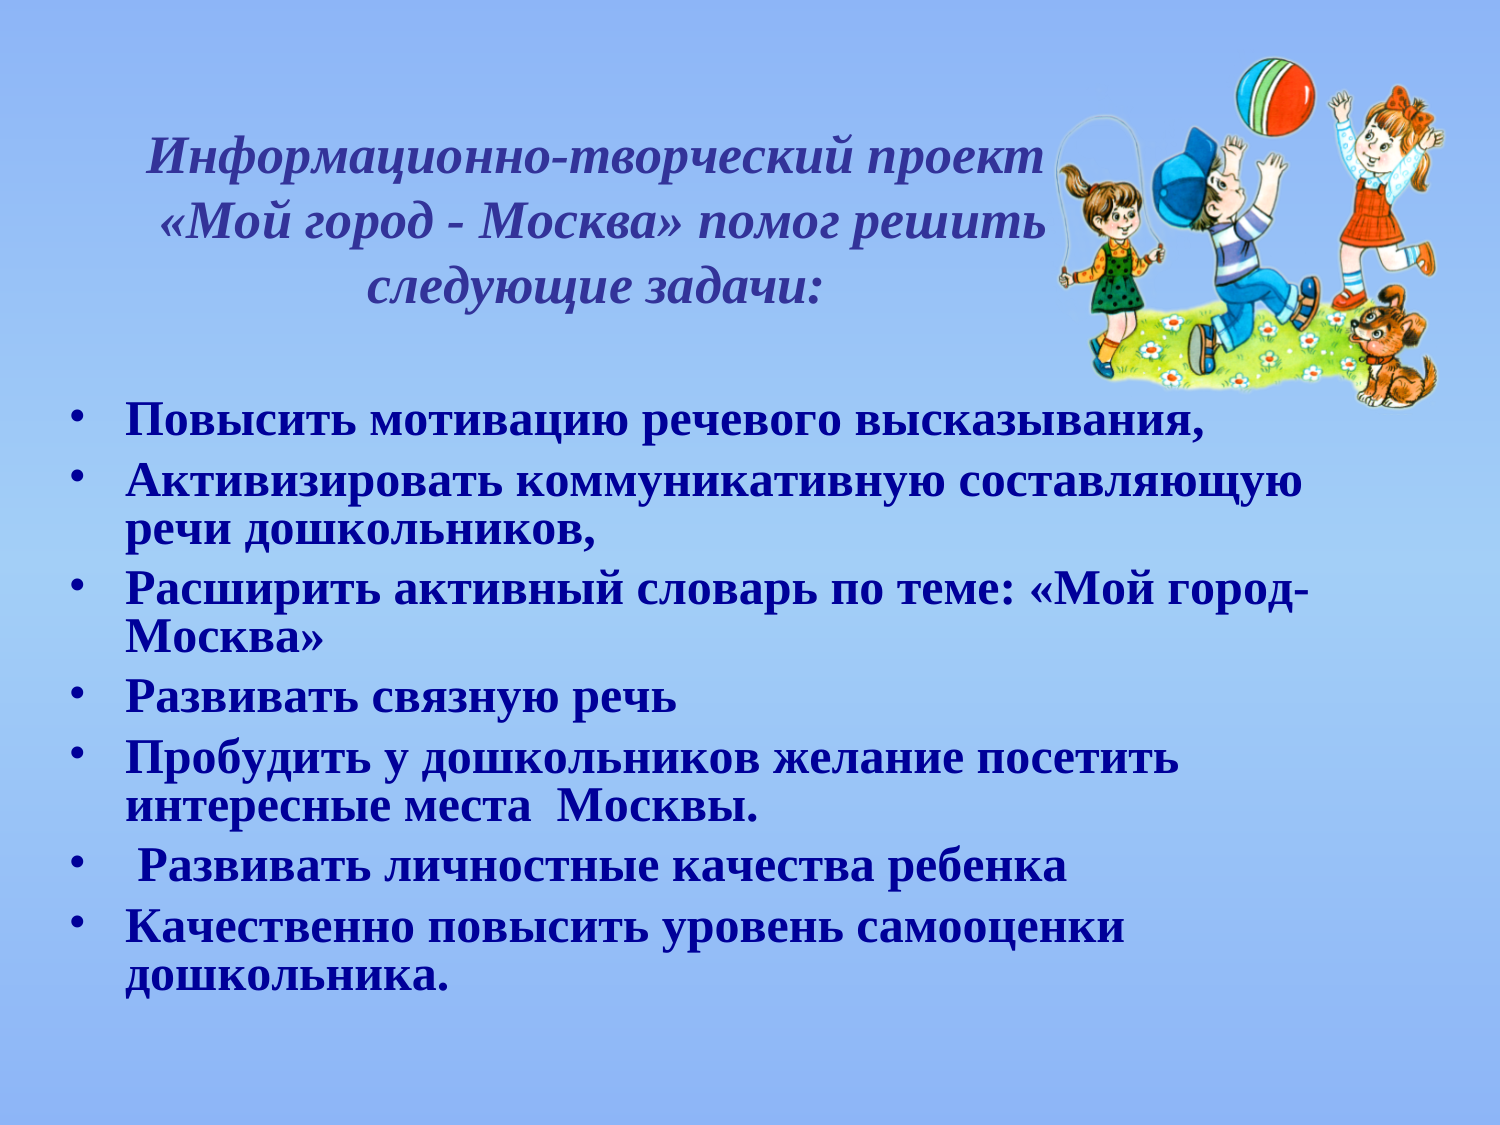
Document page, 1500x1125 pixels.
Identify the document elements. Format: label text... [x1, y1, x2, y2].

list Повысить мотивацию речевого высказывания, Активизировать коммуникативную составляющую речи дошкольников, Расширить активный словарь по теме: «Мой город- Москва» Развивать связную речь Пробудить у дошкольников желание посетить интересные места Москвы. Развивать личностные качества ребенка Качественно повысить уровень самооценки дошкольника. [54, 389, 1347, 1031]
picture [1045, 49, 1449, 417]
title Информационно-творческий проект «Мой город - Москва» помог решить следующие задачи: [118, 49, 1045, 385]
